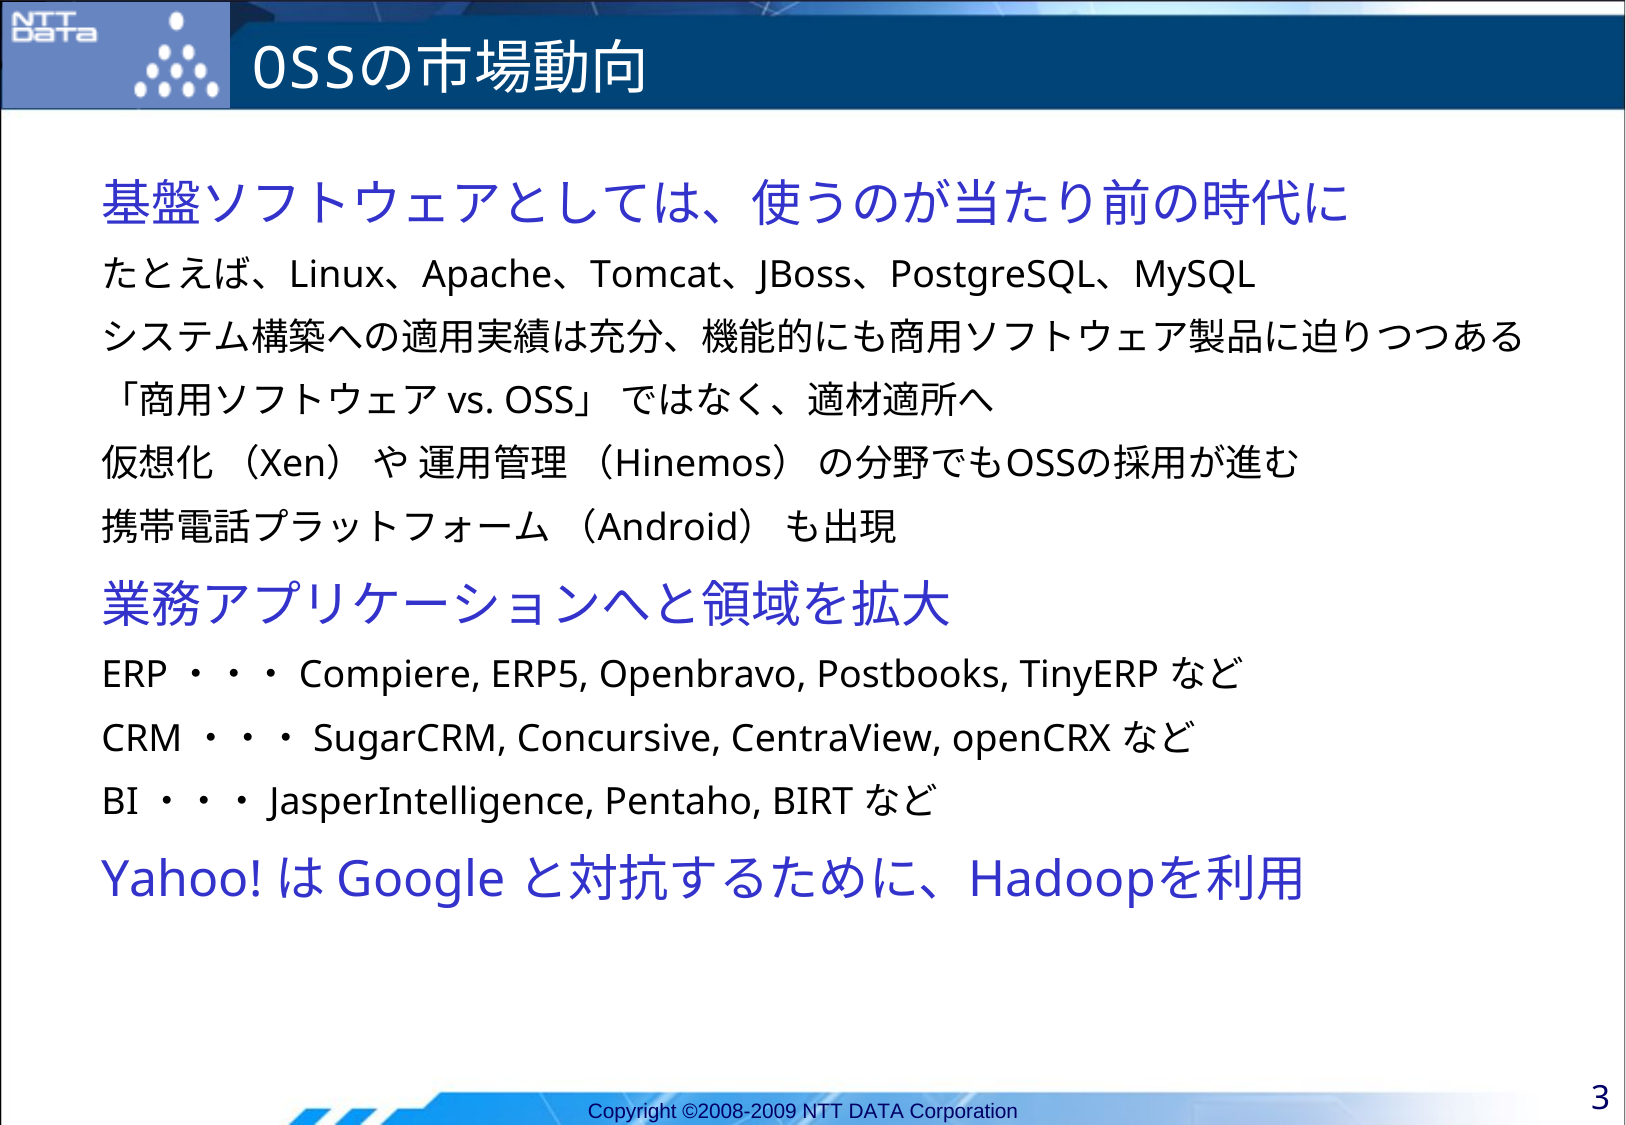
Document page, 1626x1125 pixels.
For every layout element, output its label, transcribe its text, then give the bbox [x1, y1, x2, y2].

picture [0, 0, 1626, 1125]
text_box 基盤ソフトウェアとしては、使うのが当たり前の時代に たとえば、Linux、Apache、Tomcat、JBoss、PostgreSQL、MySQL システム構築への適用実績は充分、機能的にも商用ソフトウェア製品に迫りつつある 「商用ソフトウェア vs. OSS」 ではなく、適材適所へ 仮想化 （Xen） や 運用管理 （Hinemos） の分野でもOSSの採用が進む 携帯電話プラットフォーム （Android） も出現 業務アプリケーションへと領域を拡大 ERP ・・・ Compiere, ERP5, Openbravo, Postbooks, TinyERP など CRM ・・・ SugarCRM, Concursive, CentraView, openCRX など BI ・・・ JasperIntelligence, Pentaho, BIRT など Yahoo! は Google と対抗するために、Hadoopを利用 [86, 151, 1542, 915]
title OSSの市場動向 [246, 22, 1625, 105]
